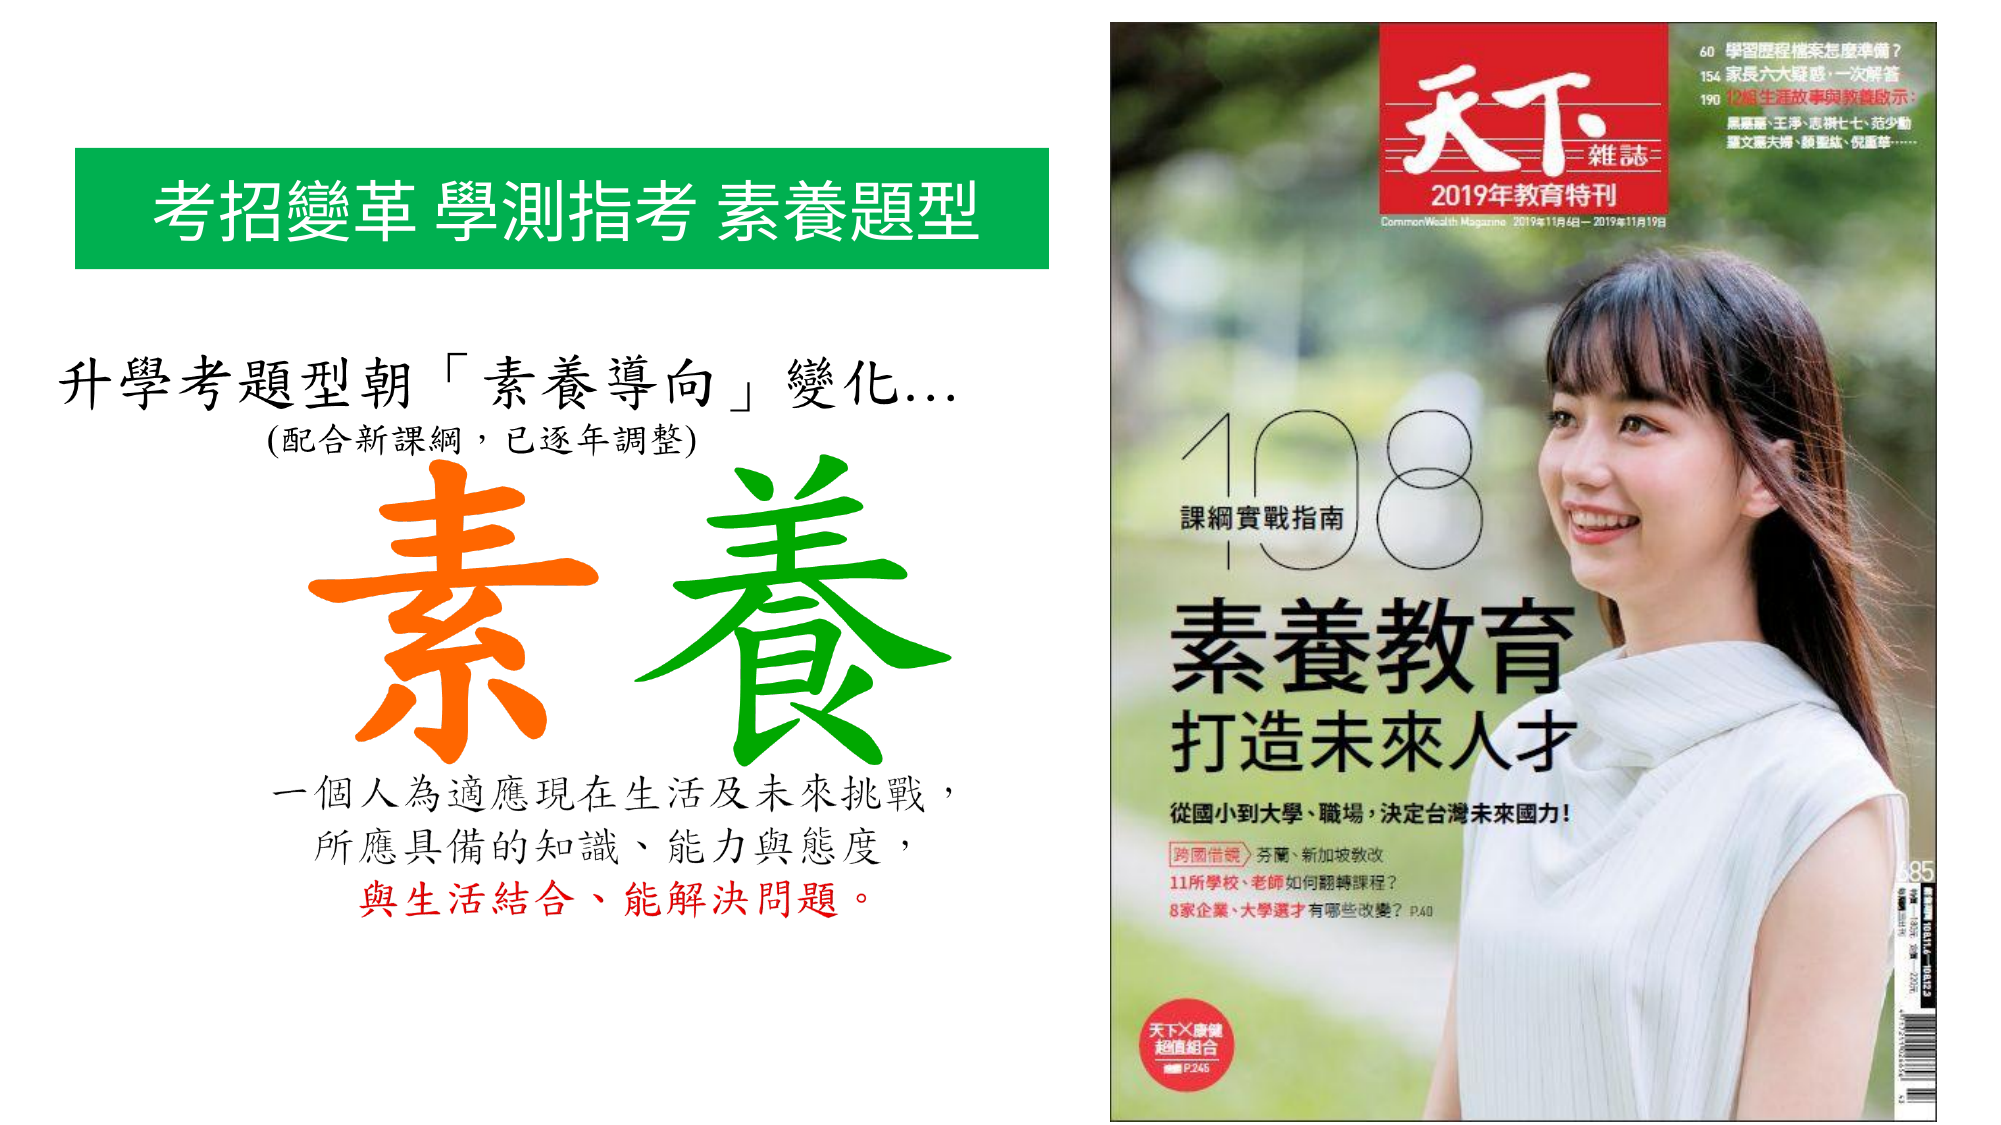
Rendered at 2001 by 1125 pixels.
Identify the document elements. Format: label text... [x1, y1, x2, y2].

picture [0, 22, 1937, 1122]
text_box [75, 147, 1049, 270]
text_box 考招變革 學測指考 素養題型 [136, 162, 1049, 259]
